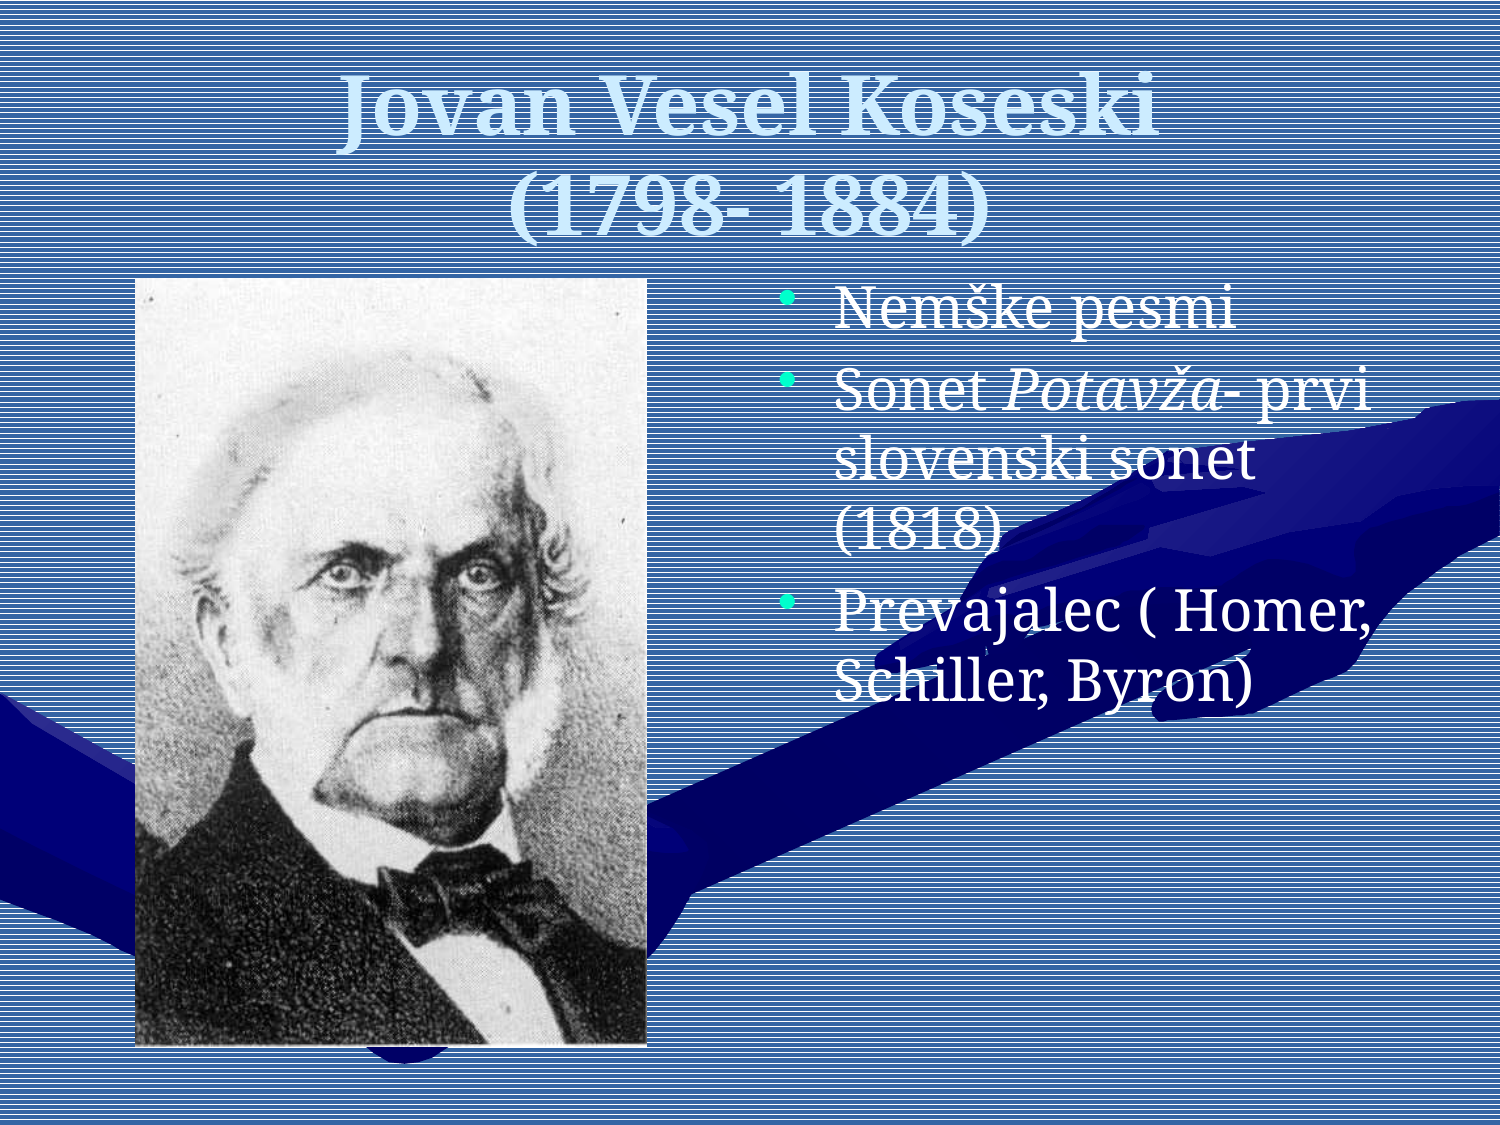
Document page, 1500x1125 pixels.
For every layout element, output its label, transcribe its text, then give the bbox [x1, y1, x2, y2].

title Jovan Vesel Koseski (1798- 1884) [75, 45, 1425, 233]
picture [135, 278, 647, 1047]
list Nemške pesmi Sonet Potavža- prvi slovenski sonet (1818) Prevajalec ( Homer, Schiller, Byron) [762, 262, 1425, 1000]
